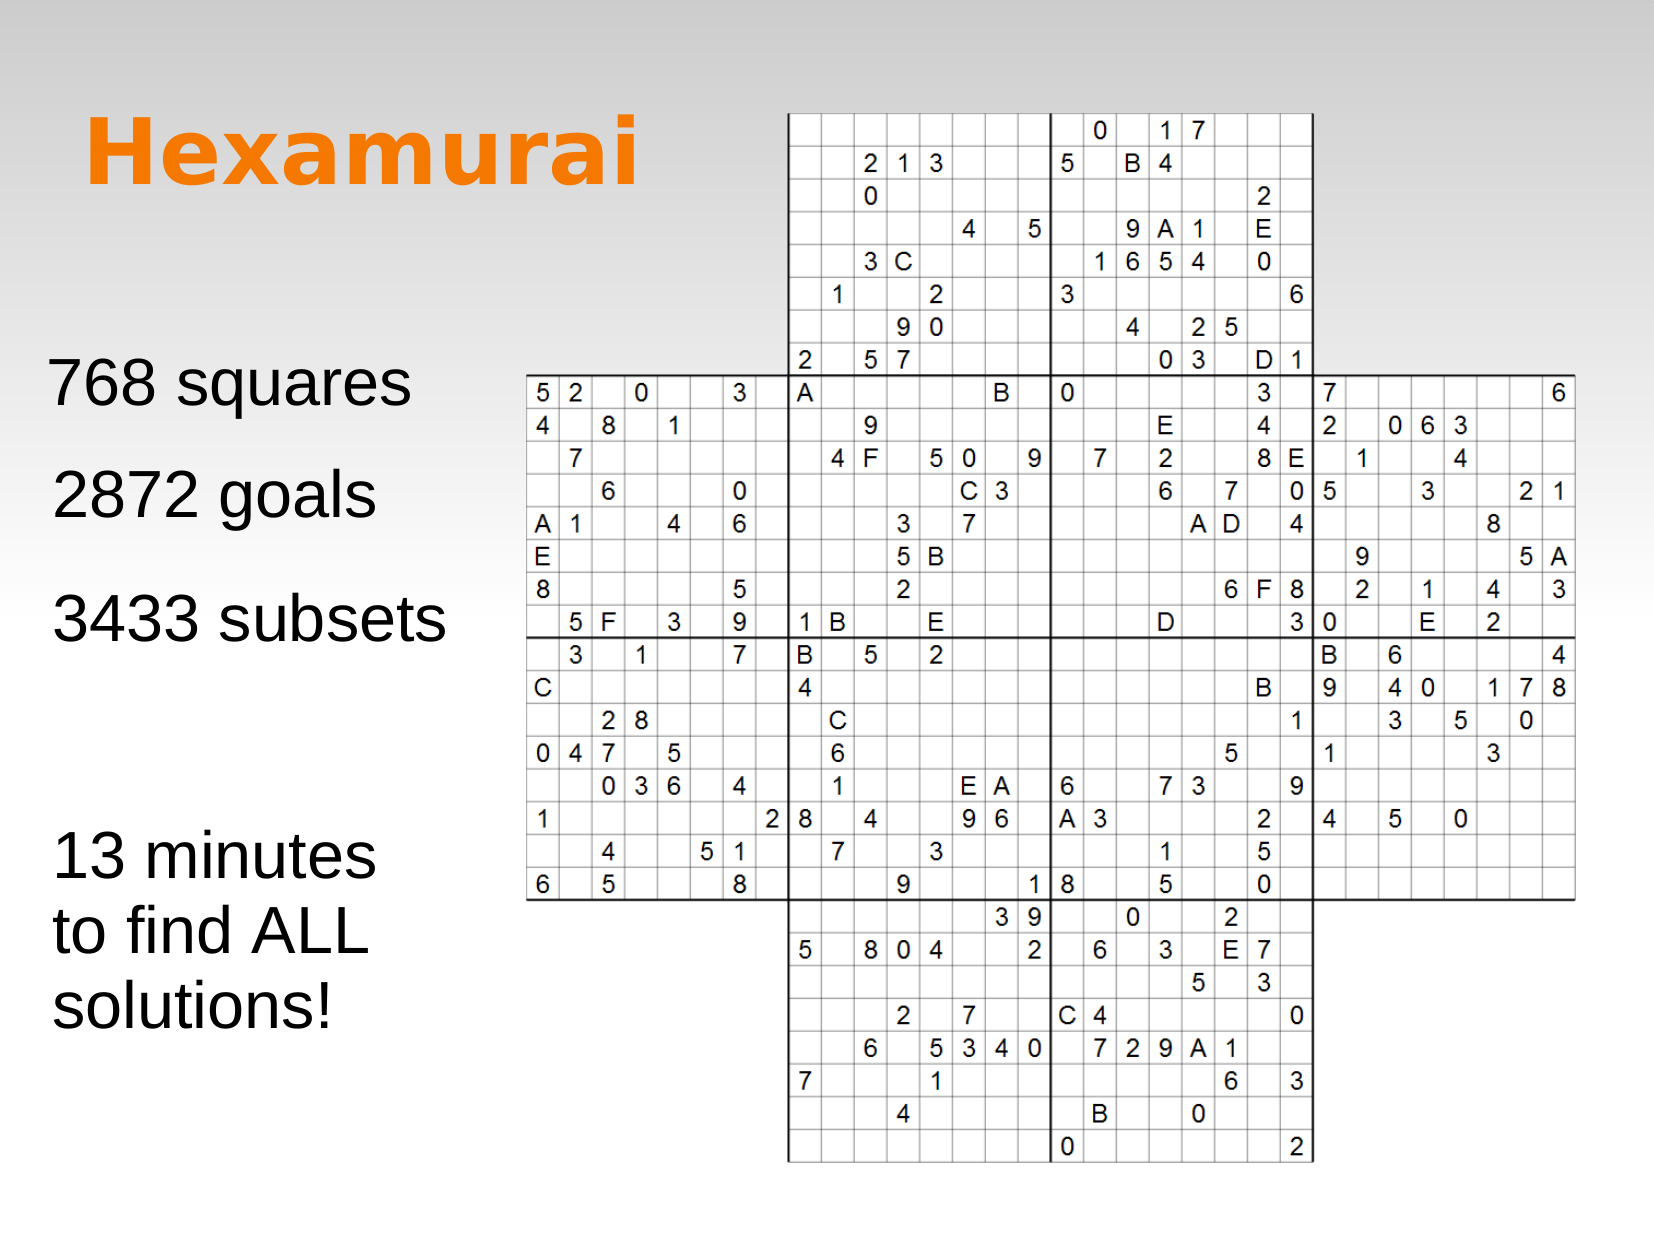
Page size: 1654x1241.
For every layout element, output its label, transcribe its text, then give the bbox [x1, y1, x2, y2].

title Hexamurai [82, 56, 1571, 250]
picture [525, 112, 1576, 1163]
text_box 3433 subsets [37, 573, 466, 664]
text_box 768 squares [32, 337, 431, 428]
text_box 13 minutes to find ALL solutions! [37, 810, 395, 1051]
text_box 2872 goals [37, 450, 395, 540]
